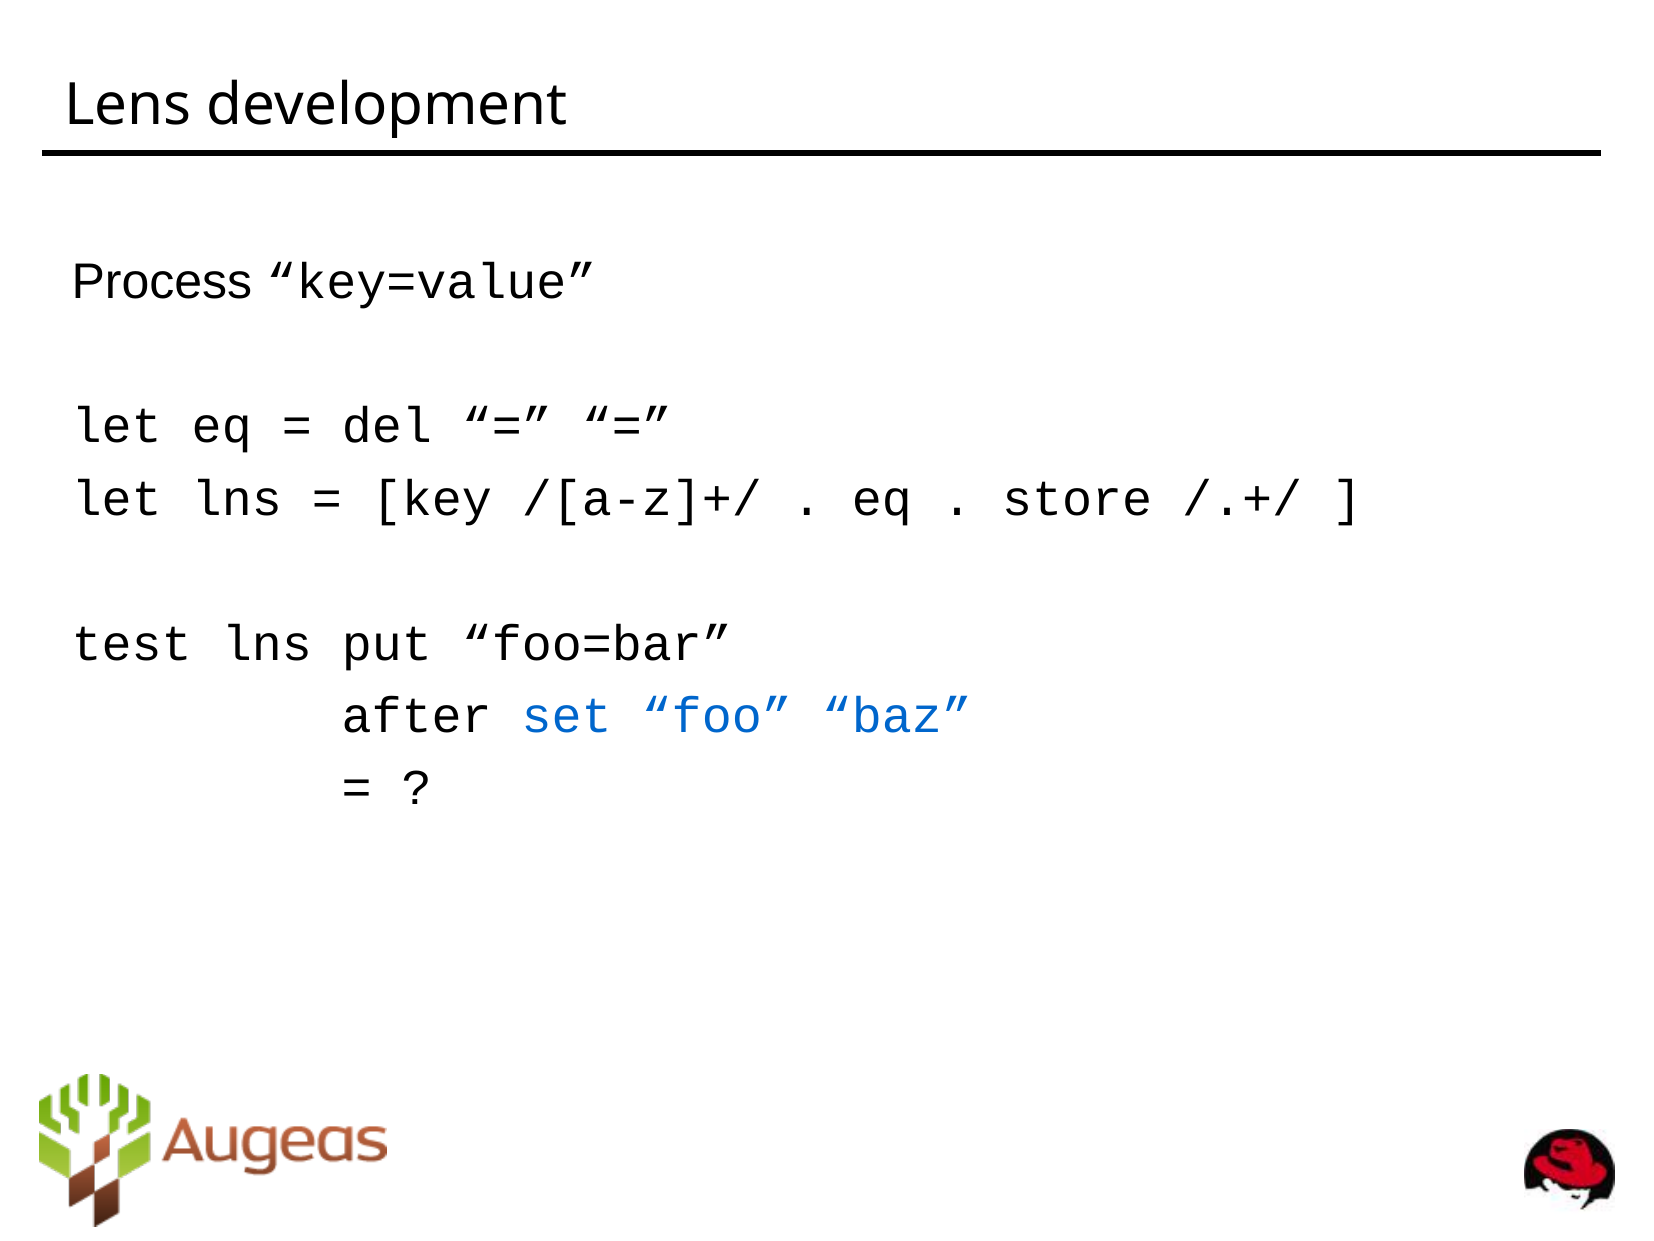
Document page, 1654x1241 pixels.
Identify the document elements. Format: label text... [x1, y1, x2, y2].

title Lens development [64, 42, 1496, 161]
list Process “key=value” let eq = del “=” “=” let lns = [key /[a-z]+/ . eq . store /.+/ ] test lns put “foo=bar” after set “foo” “baz” = ? [71, 180, 1495, 1089]
picture [1524, 1129, 1615, 1220]
picture [39, 1074, 387, 1227]
